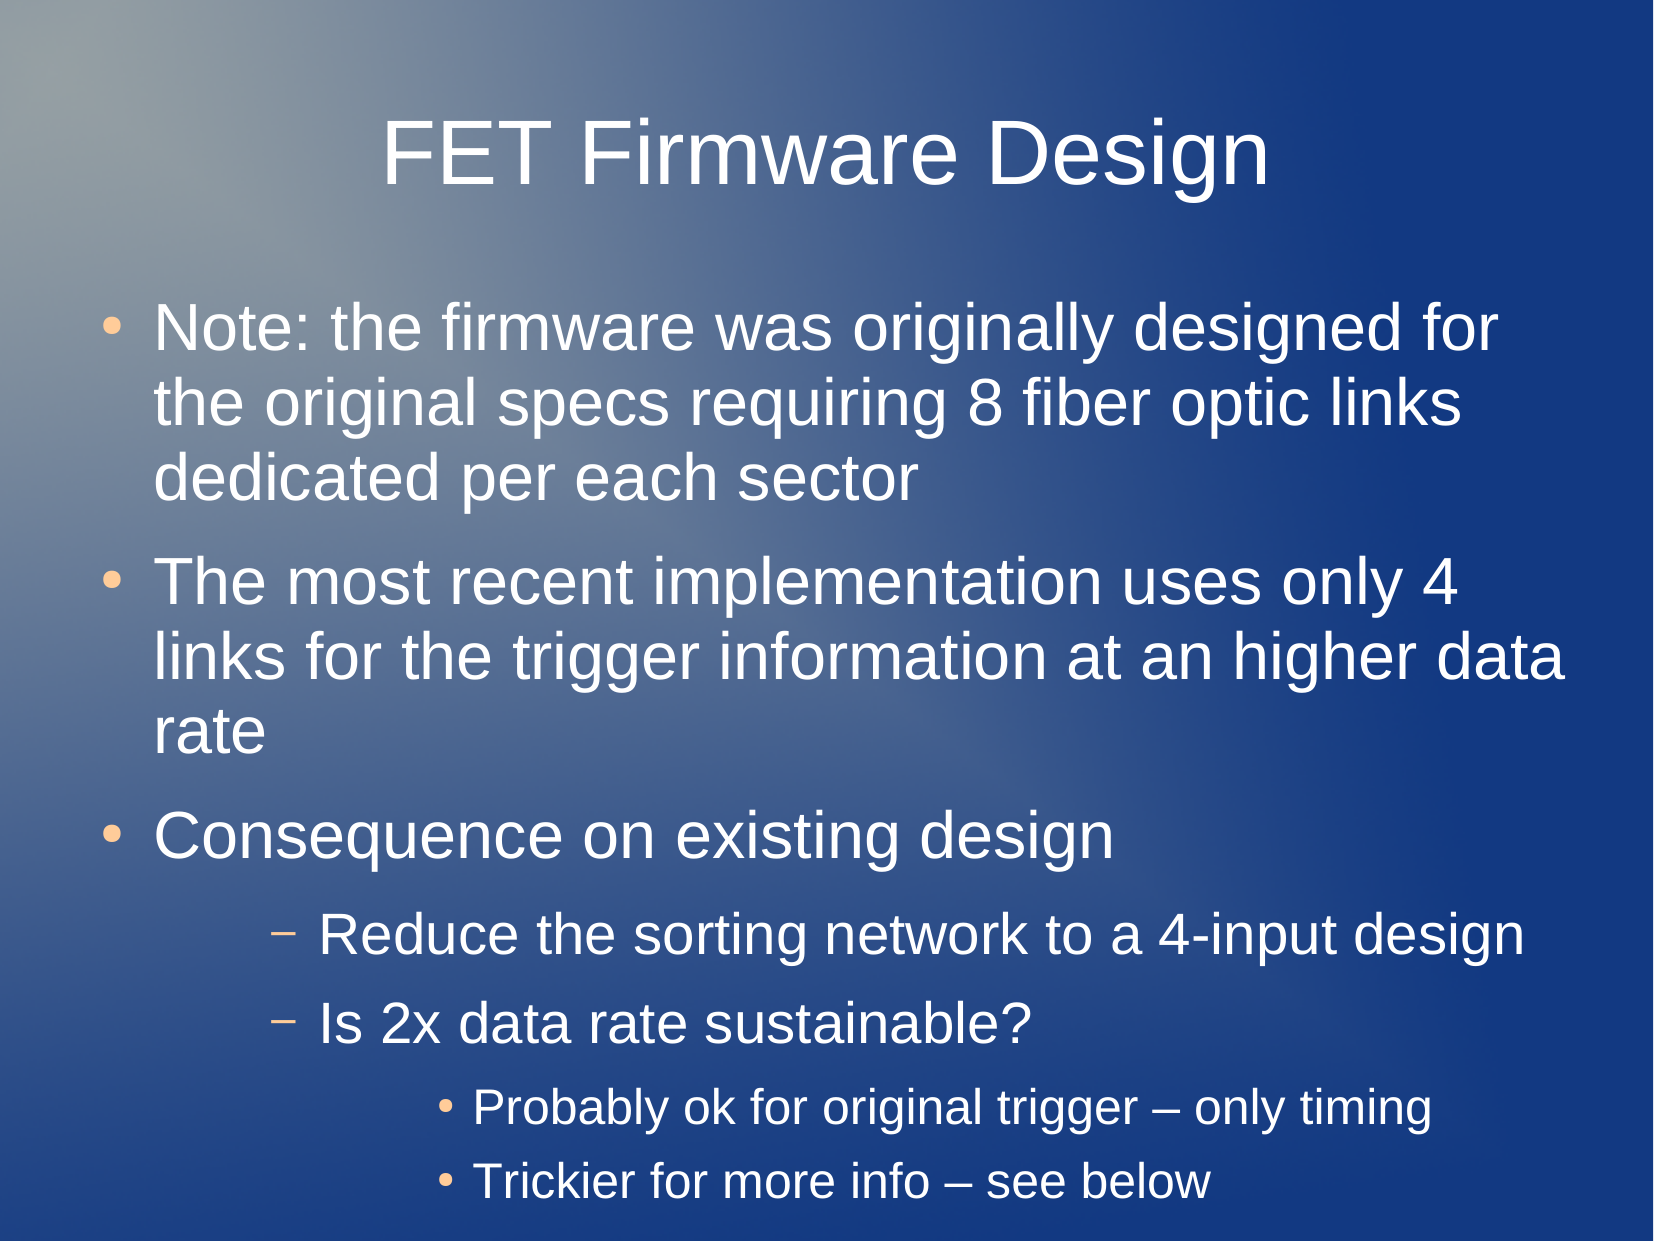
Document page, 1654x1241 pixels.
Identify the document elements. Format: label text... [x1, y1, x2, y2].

list Note: the firmware was originally designed for the original specs requiring 8 fiber optic links dedicated per each sector The most recent implementation uses only 4 links for the trigger information at an higher data rate Consequence on existing design Reduce the sorting network to a 4-input design Is 2x data rate sustainable? Probably ok for original trigger – only timing Trickier for more info – see below [82, 290, 1571, 1209]
title FET Firmware Design [82, 49, 1571, 257]
picture [0, 0, 1654, 1241]
